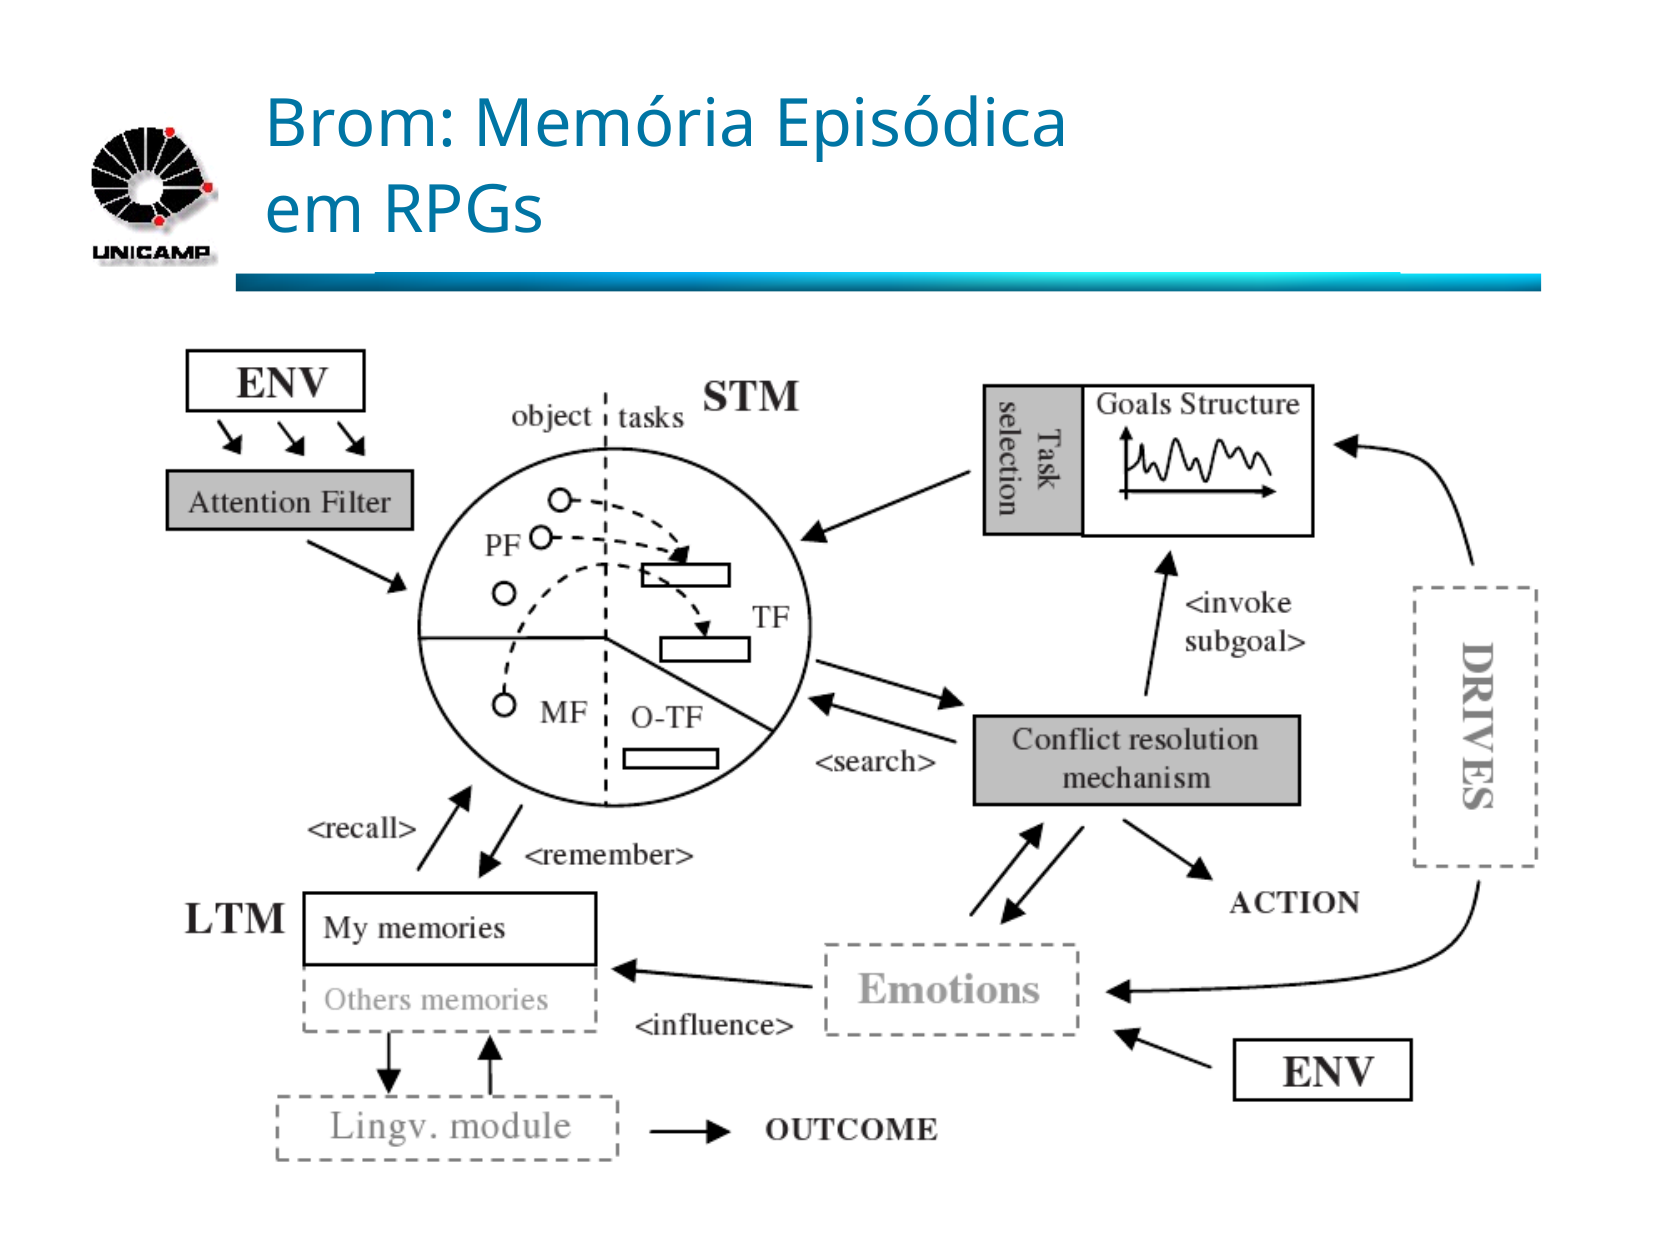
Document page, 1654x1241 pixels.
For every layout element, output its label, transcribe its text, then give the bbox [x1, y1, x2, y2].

picture [125, 272, 1654, 295]
title Brom: Memória Episódica em RPGs [264, 57, 1534, 250]
picture [146, 316, 1565, 1182]
